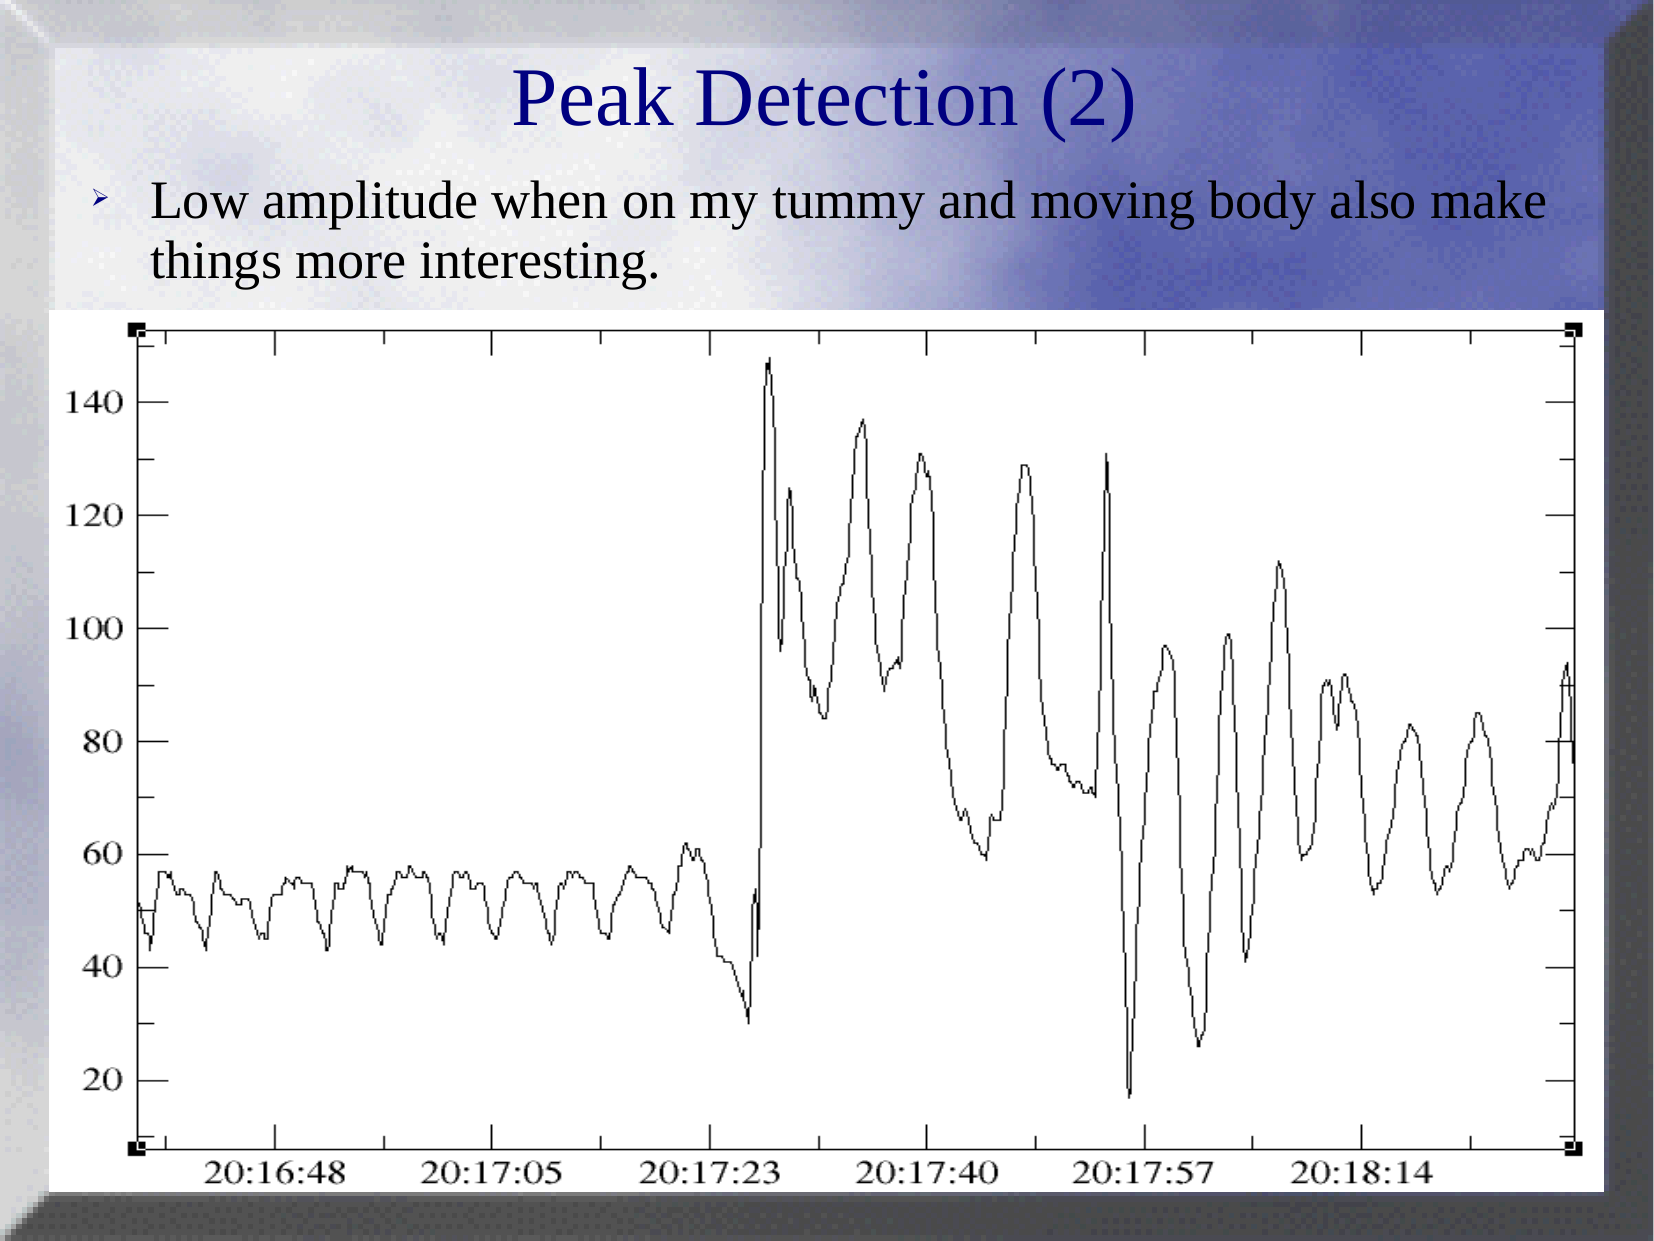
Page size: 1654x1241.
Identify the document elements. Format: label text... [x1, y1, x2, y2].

picture [0, 0, 1654, 1241]
title Peak Detection (2) [117, 43, 1534, 151]
list Low amplitude when on my tummy and moving body also make things more interesting. [90, 170, 1589, 290]
